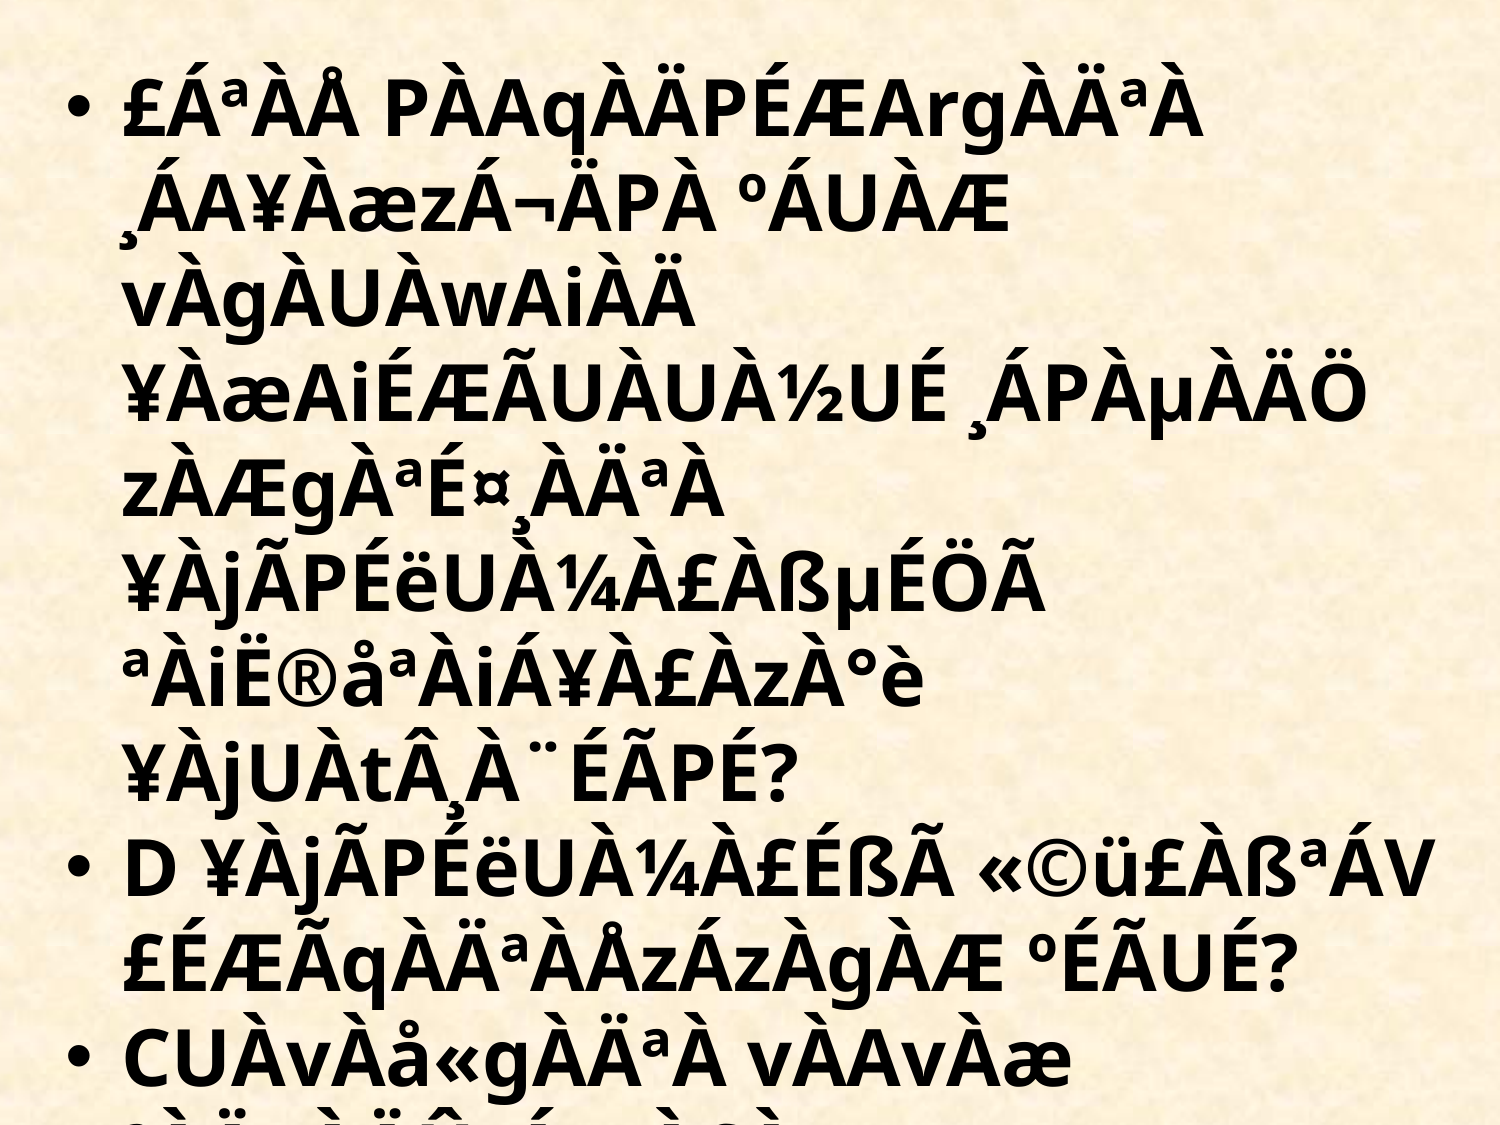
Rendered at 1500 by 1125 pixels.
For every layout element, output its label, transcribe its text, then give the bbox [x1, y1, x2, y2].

text_box £ÁªÀÅ PÀAqÀÄPÉÆArgÀÄªÀ ¸ÁA¥ÀæzÁ¬ÄPÀ ºÁUÀÆ vÀgÀUÀwAiÀÄ ¥ÀæAiÉÆÃUÀUÀ½UÉ ¸ÁPÀµÀÄÖ zÀÆgÀªÉ¤¸ÀÄªÀ ¥ÀjÃPÉëUÀ¼À£ÀßµÉÖÃ ªÀiË®åªÀiÁ¥À£ÀzÀ°è ¥ÀjUÀtÂ¸À¨ÉÃPÉ? D ¥ÀjÃPÉëUÀ¼À£ÉßÃ «©ü£ÀßªÁV £ÉÆÃqÀÄªÀÅzÁzÀgÀÆ ºÉÃUÉ? CUÀvÀå«gÀÄªÀ vÀAvÀæ ªÀÄvÀÄÛ ¸ÁzsÀ£À-¸À®PÀgÀuÉUÀ¼ÁªÀªÀÅ? F vÀAvÀæ ªÀÄvÀÄÛ ¸ÁzsÀ£ÀUÀ¼À£ÀÄß ¥ÀoÀå, ¸ÀºÀ¥ÀoÀå ªÀÄvÀÄÛ ªÀÄUÀÄ«£À ¸ÀªÀÄUÀæ ªÀvÀð£ÉUÀ¼À£ÀÄß ªÀiË°åÃPÀj¸À®Ä §¼À¸ÀÄªÀÅzÀÄ ºÉÃUÉ? [50, 50, 1463, 1111]
picture [0, 0, 1500, 1125]
